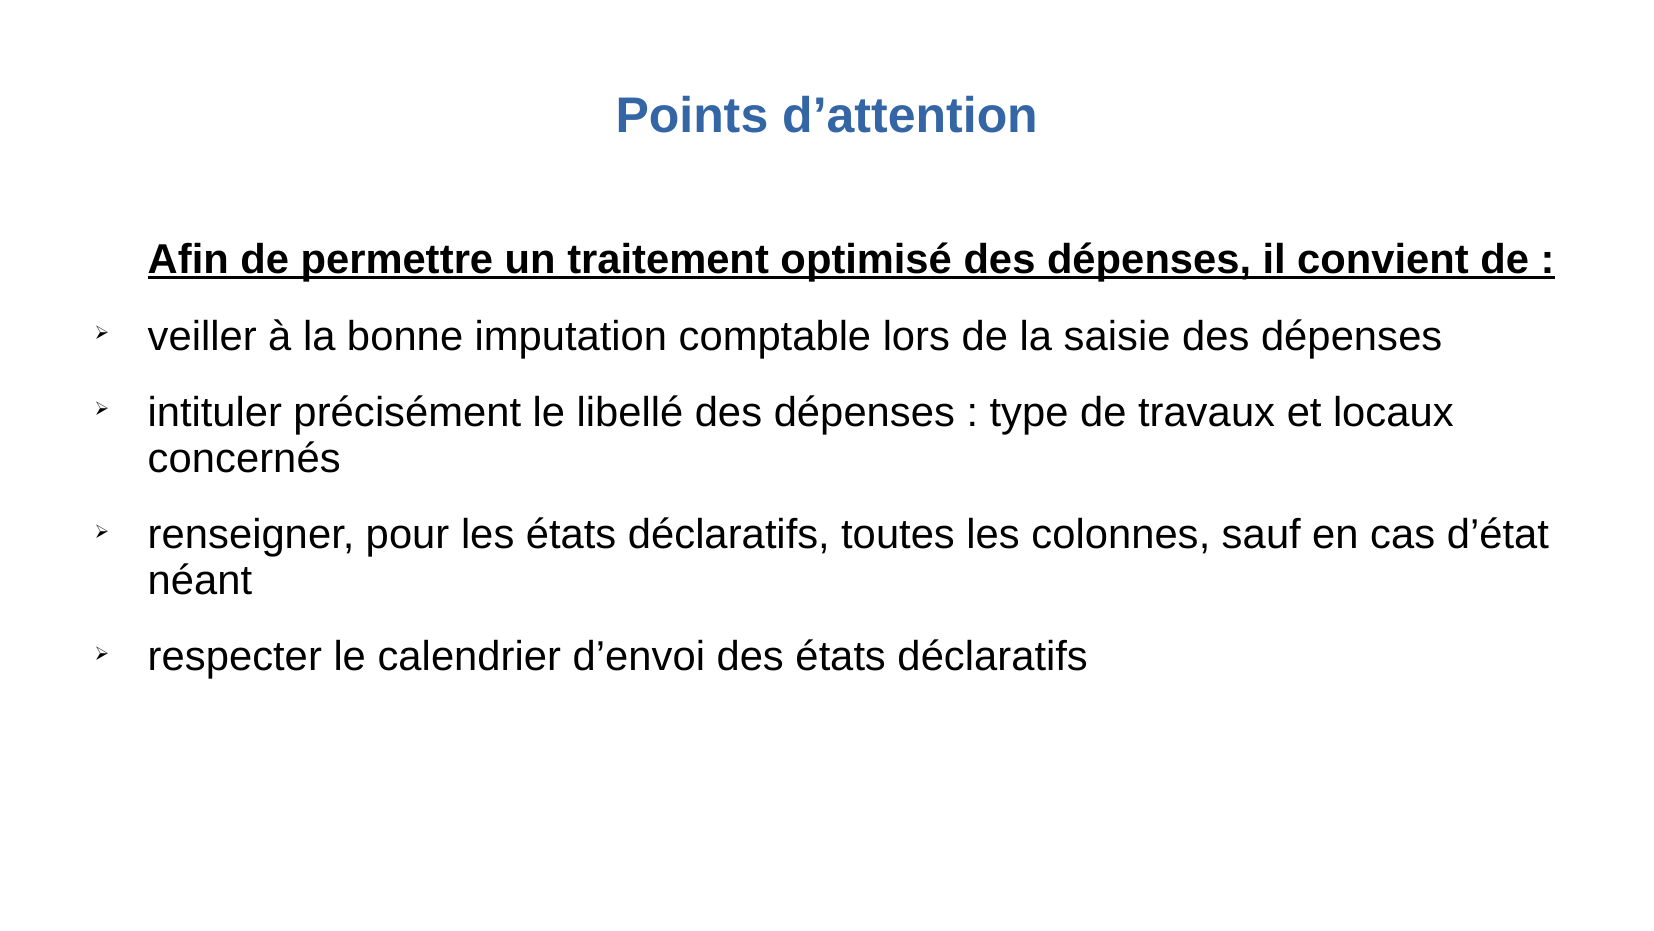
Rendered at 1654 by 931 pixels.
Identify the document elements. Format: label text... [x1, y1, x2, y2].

list Afin de permettre un traitement optimisé des dépenses, il convient de : veiller à la bonne imputation comptable lors de la saisie des dépenses intituler précisément le libellé des dépenses : type de travaux et locaux concernés renseigner, pour les états déclaratifs, toutes les colonnes, sauf en cas d’état néant respecter le calendrier d’envoi des états déclaratifs [76, 236, 1565, 768]
title Points d’attention [82, 37, 1571, 193]
